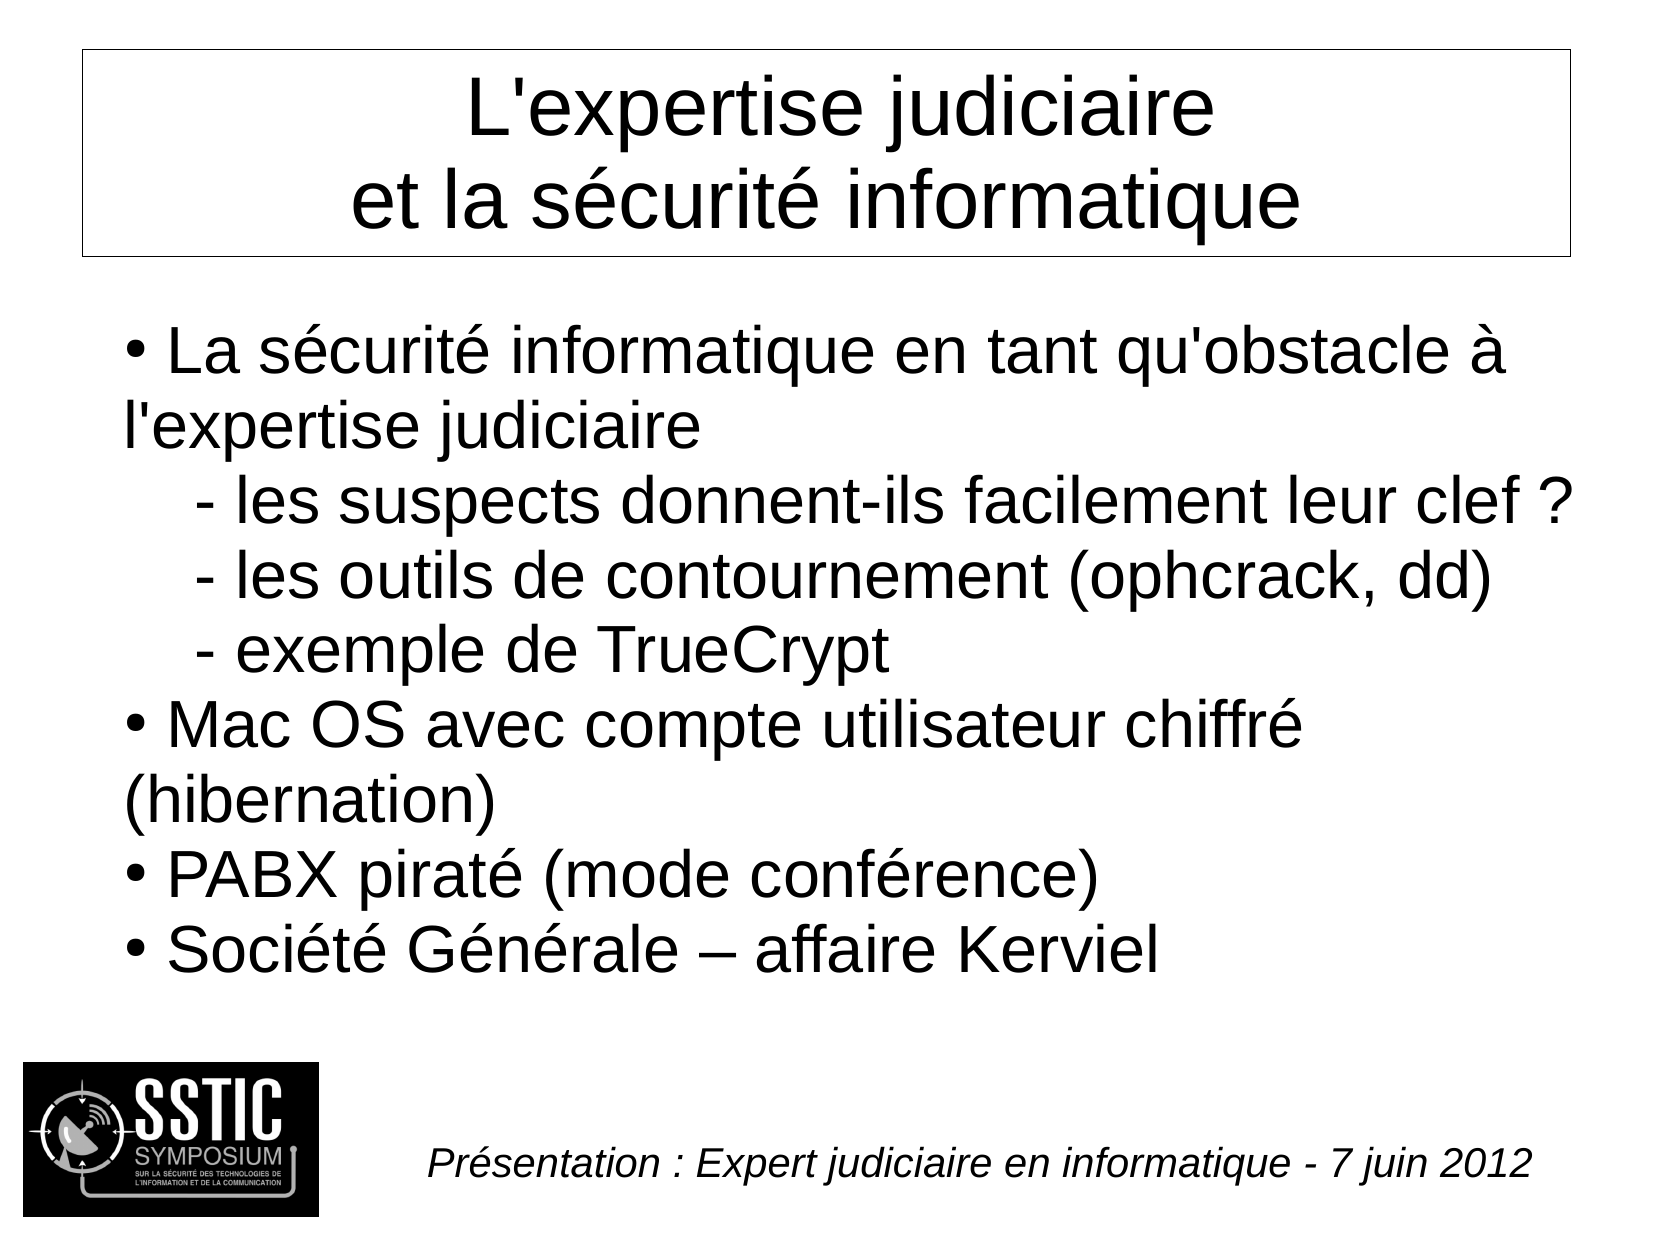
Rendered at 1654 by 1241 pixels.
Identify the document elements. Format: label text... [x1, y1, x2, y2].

picture [23, 1062, 319, 1217]
text_box Présentation : Expert judiciaire en informatique - 7 juin 2012 [377, 1110, 1583, 1217]
subtitle La sécurité informatique en tant qu'obstacle à l'expertise judiciaire - les suspects donnent-ils facilement leur clef ? - les outils de contournement (ophcrack, dd) - exemple de TrueCrypt Mac OS avec compte utilisateur chiffré (hibernation) PABX piraté (mode conférence) Société Générale – affaire Kerviel [124, 290, 1580, 1010]
title L'expertise judiciaire et la sécurité informatique [82, 49, 1571, 257]
